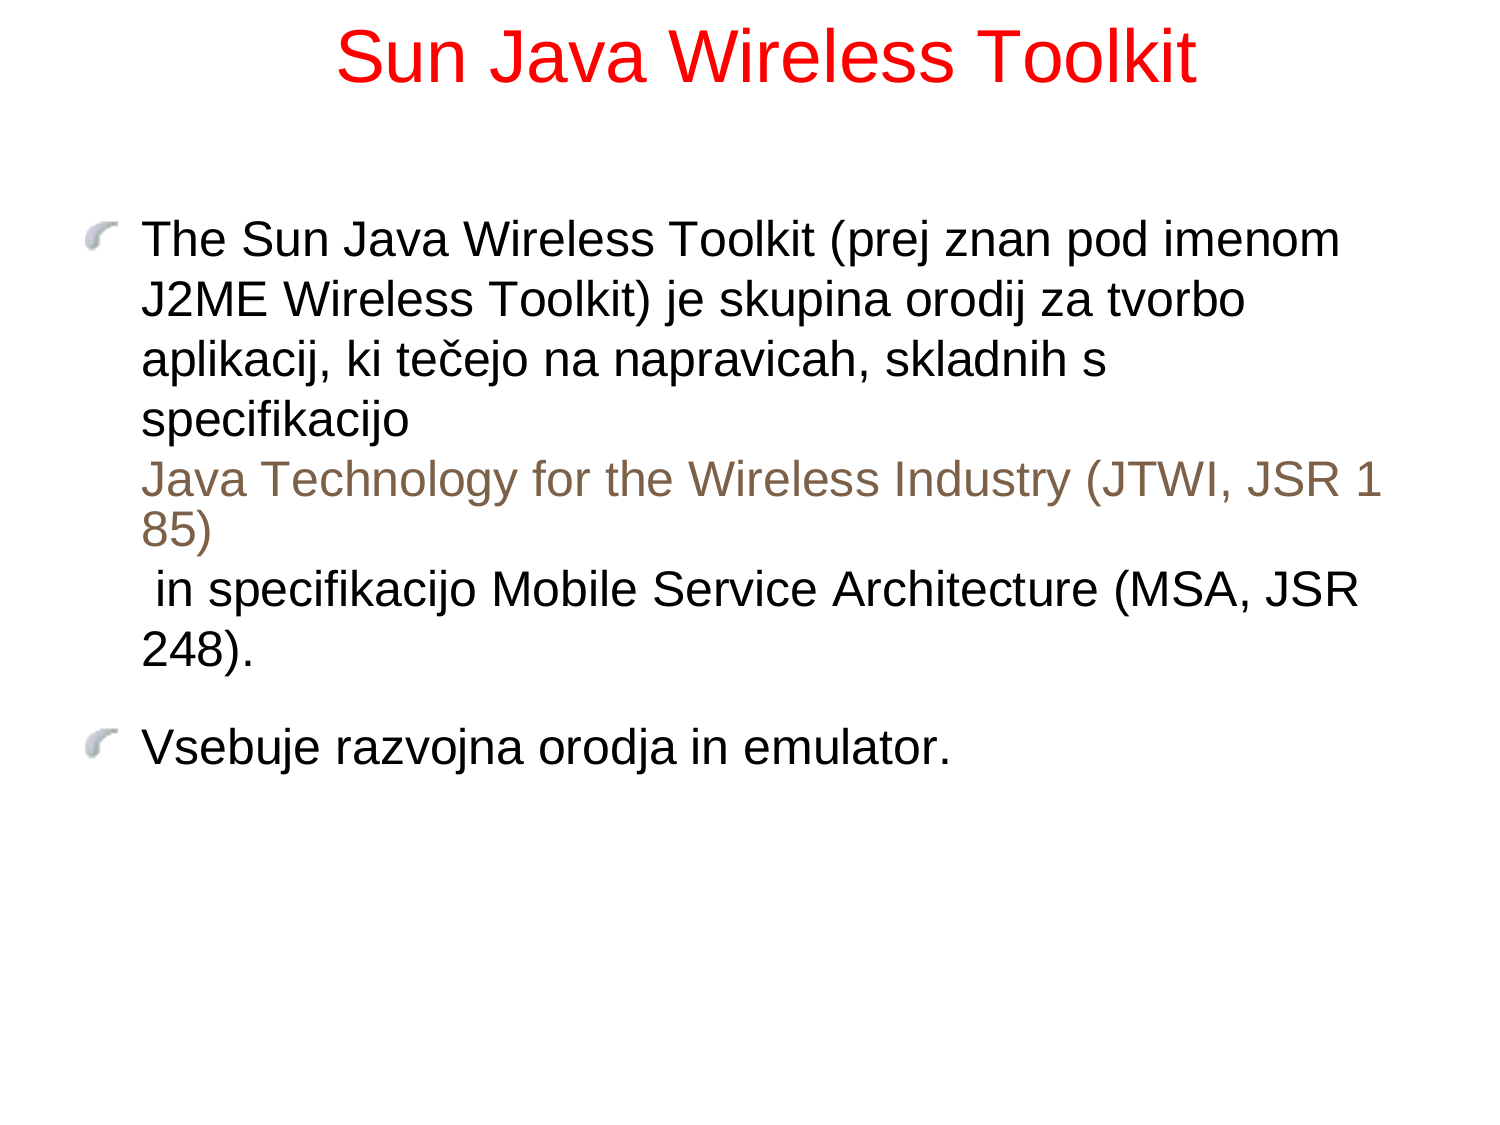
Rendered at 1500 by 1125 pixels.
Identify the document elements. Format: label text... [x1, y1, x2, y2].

list The Sun Java Wireless Toolkit (prej znan pod imenom J2ME Wireless Toolkit) je skupina orodij za tvorbo aplikacij, ki tečejo na napravicah, skladnih s specifikacijo Java Technology for the Wireless Industry (JTWI, JSR 185) in specifikacijo Mobile Service Architecture (MSA, JSR 248). Vsebuje razvojna orodja in emulator. [70, 199, 1404, 875]
title Sun Java Wireless Toolkit [128, 0, 1404, 106]
